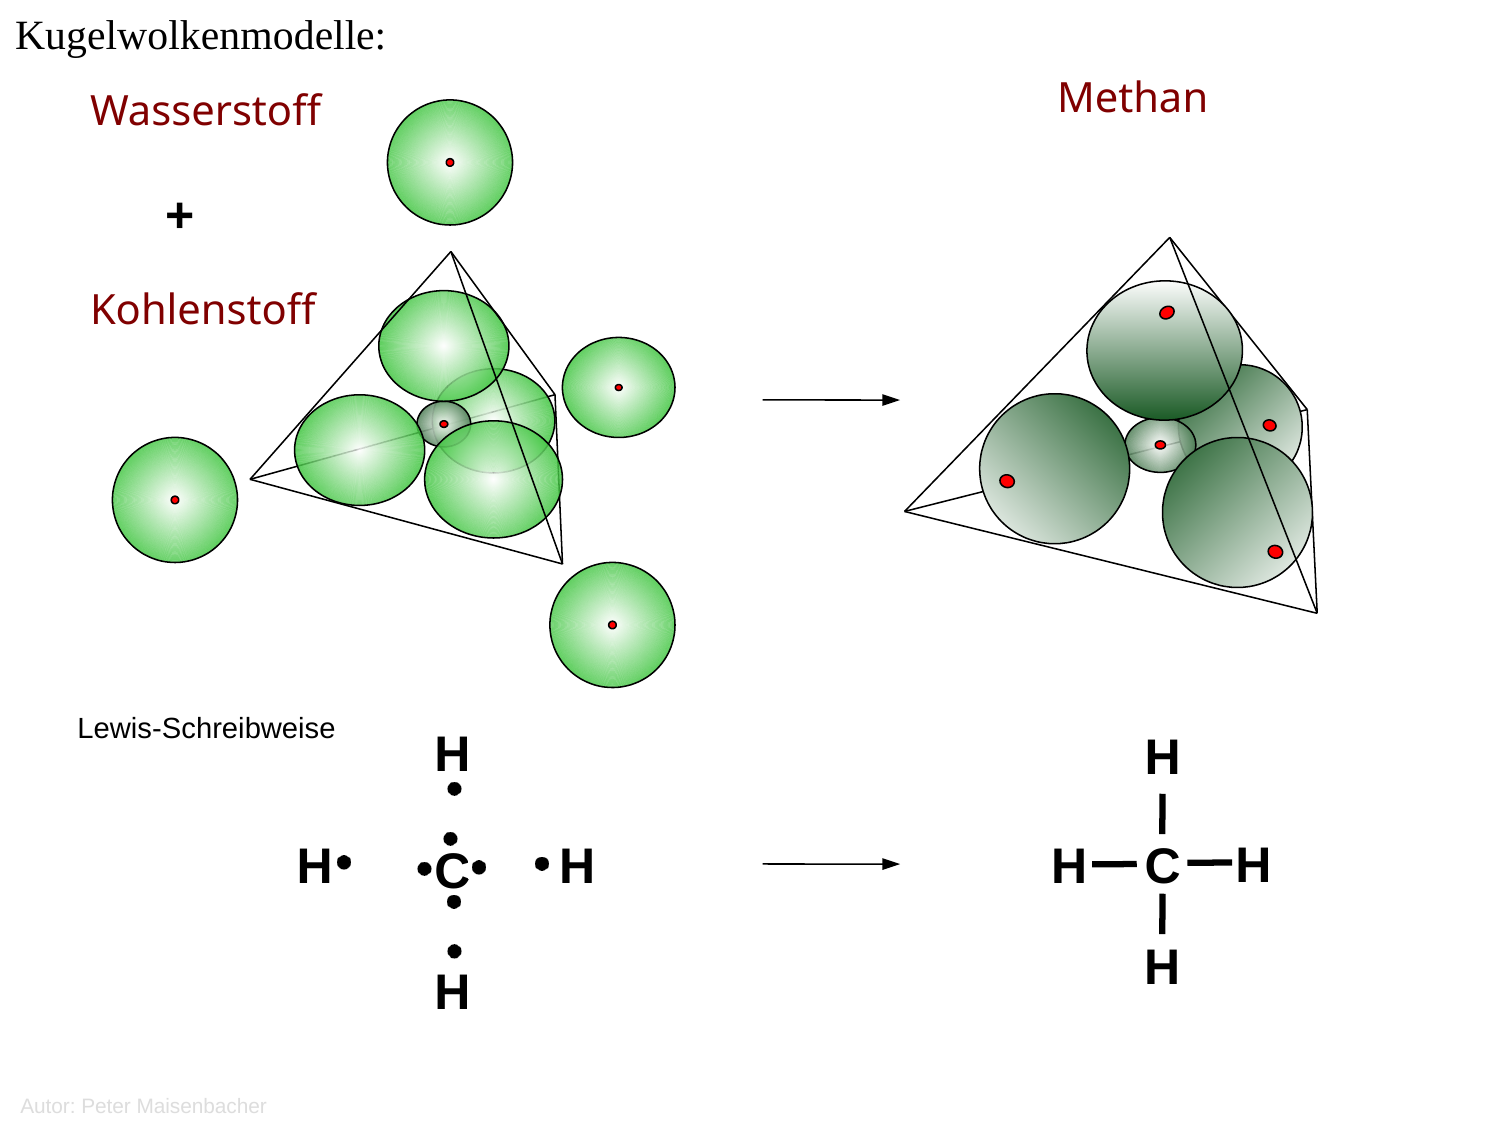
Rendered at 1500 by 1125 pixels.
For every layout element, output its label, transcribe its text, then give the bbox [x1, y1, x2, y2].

picture [444, 939, 465, 963]
text_box [468, 294, 563, 517]
text_box [549, 562, 676, 688]
text_box H [1220, 825, 1287, 901]
text_box [387, 99, 513, 225]
picture [443, 889, 465, 913]
text_box H [281, 826, 349, 902]
text_box [112, 437, 238, 563]
text_box [979, 280, 1295, 588]
picture [444, 776, 465, 801]
text_box Lewis-Schreibweise [62, 701, 350, 752]
text_box + [150, 174, 210, 250]
picture [440, 826, 461, 850]
text_box H [1035, 826, 1103, 902]
text_box H [1129, 717, 1197, 793]
text_box Kohlenstoff [75, 275, 405, 340]
text_box H [1129, 926, 1196, 1002]
picture [333, 849, 355, 874]
text_box C [1129, 826, 1197, 902]
text_box H [419, 951, 486, 1027]
text_box [1190, 284, 1313, 559]
text_box Wasserstoff [75, 77, 336, 142]
text_box [294, 290, 545, 539]
text_box C [419, 830, 486, 906]
text_box Methan [1042, 63, 1224, 128]
picture [531, 851, 553, 876]
text_box H [419, 714, 486, 790]
picture [414, 856, 435, 880]
text_box Autor: Peter Maisenbacher [0, 1074, 288, 1125]
picture [468, 854, 490, 879]
text_box H [544, 826, 611, 902]
text_box Kugelwolkenmodelle: [0, 0, 1500, 65]
text_box [562, 337, 676, 438]
